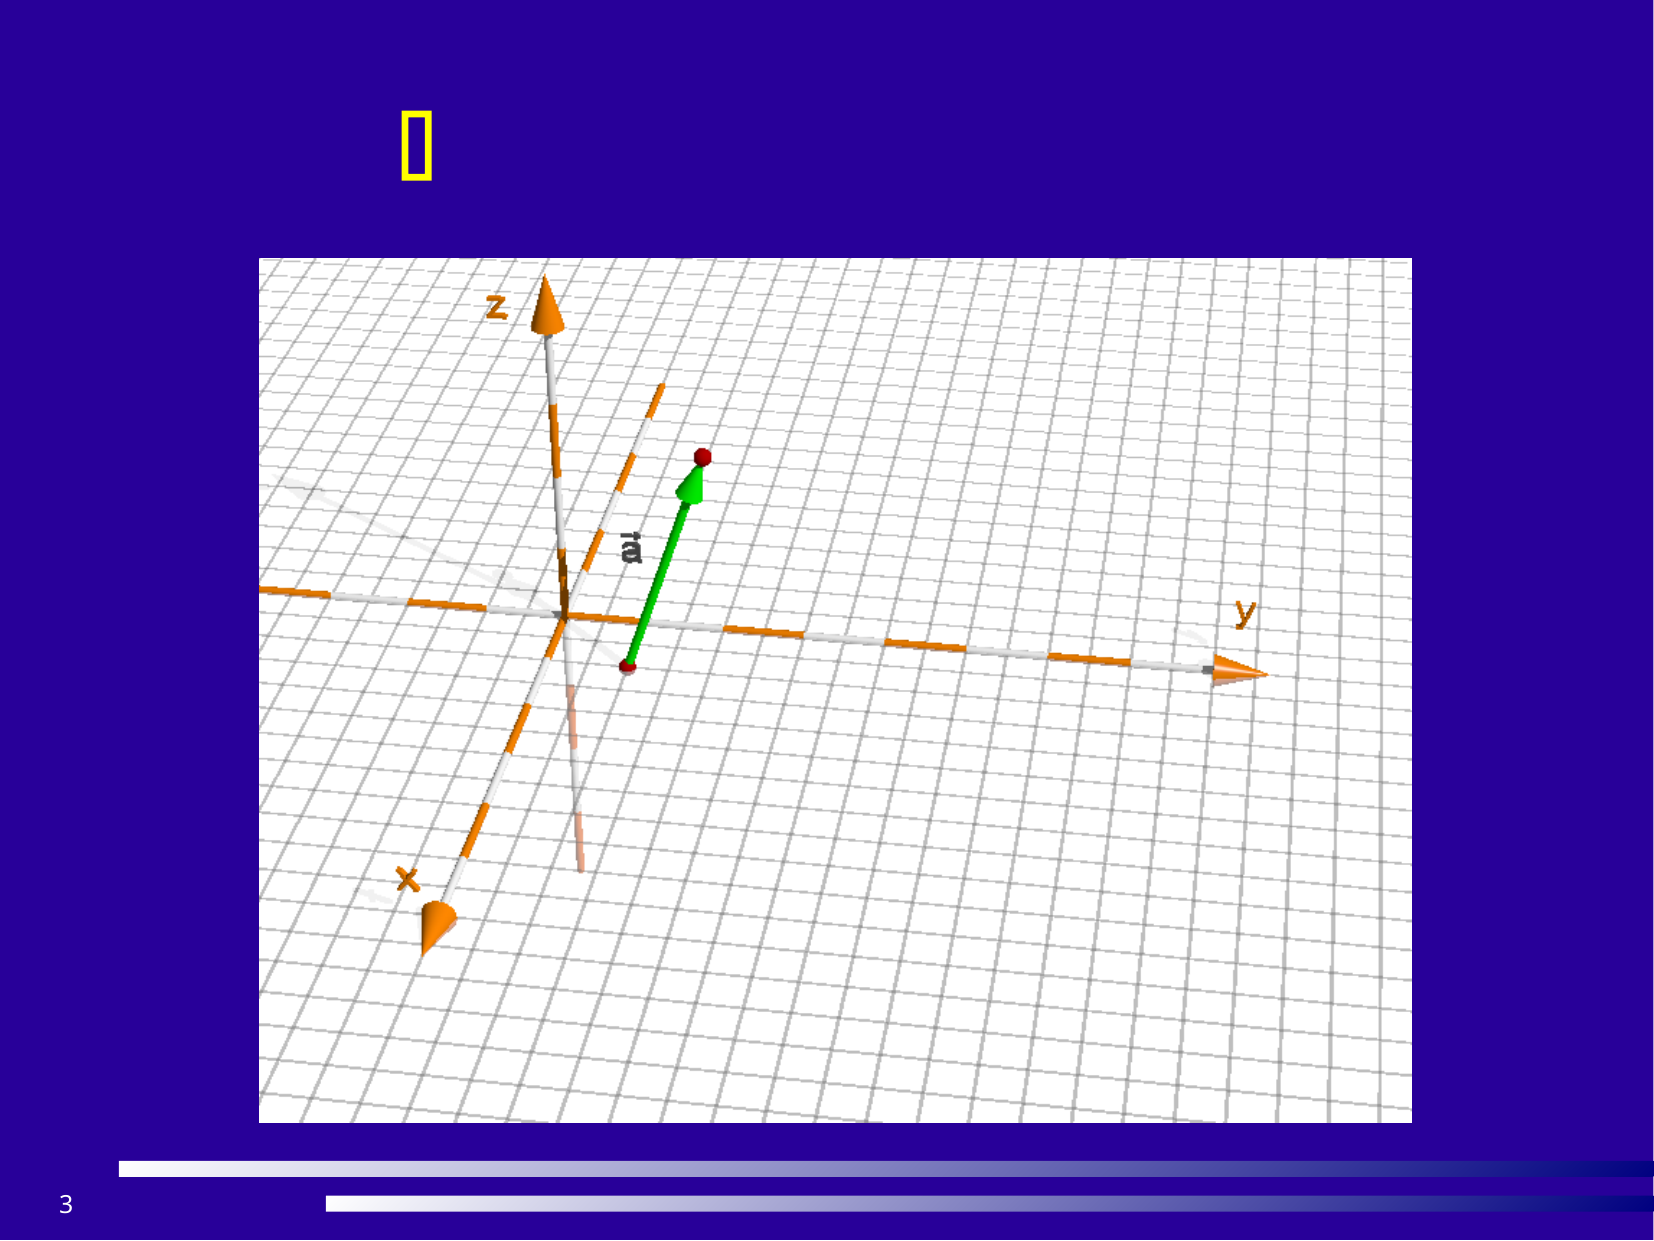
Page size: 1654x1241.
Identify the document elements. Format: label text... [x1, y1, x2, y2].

title ( + ) +  =  + ( + ) [121, 59, 1534, 237]
picture [259, 258, 1412, 1123]
